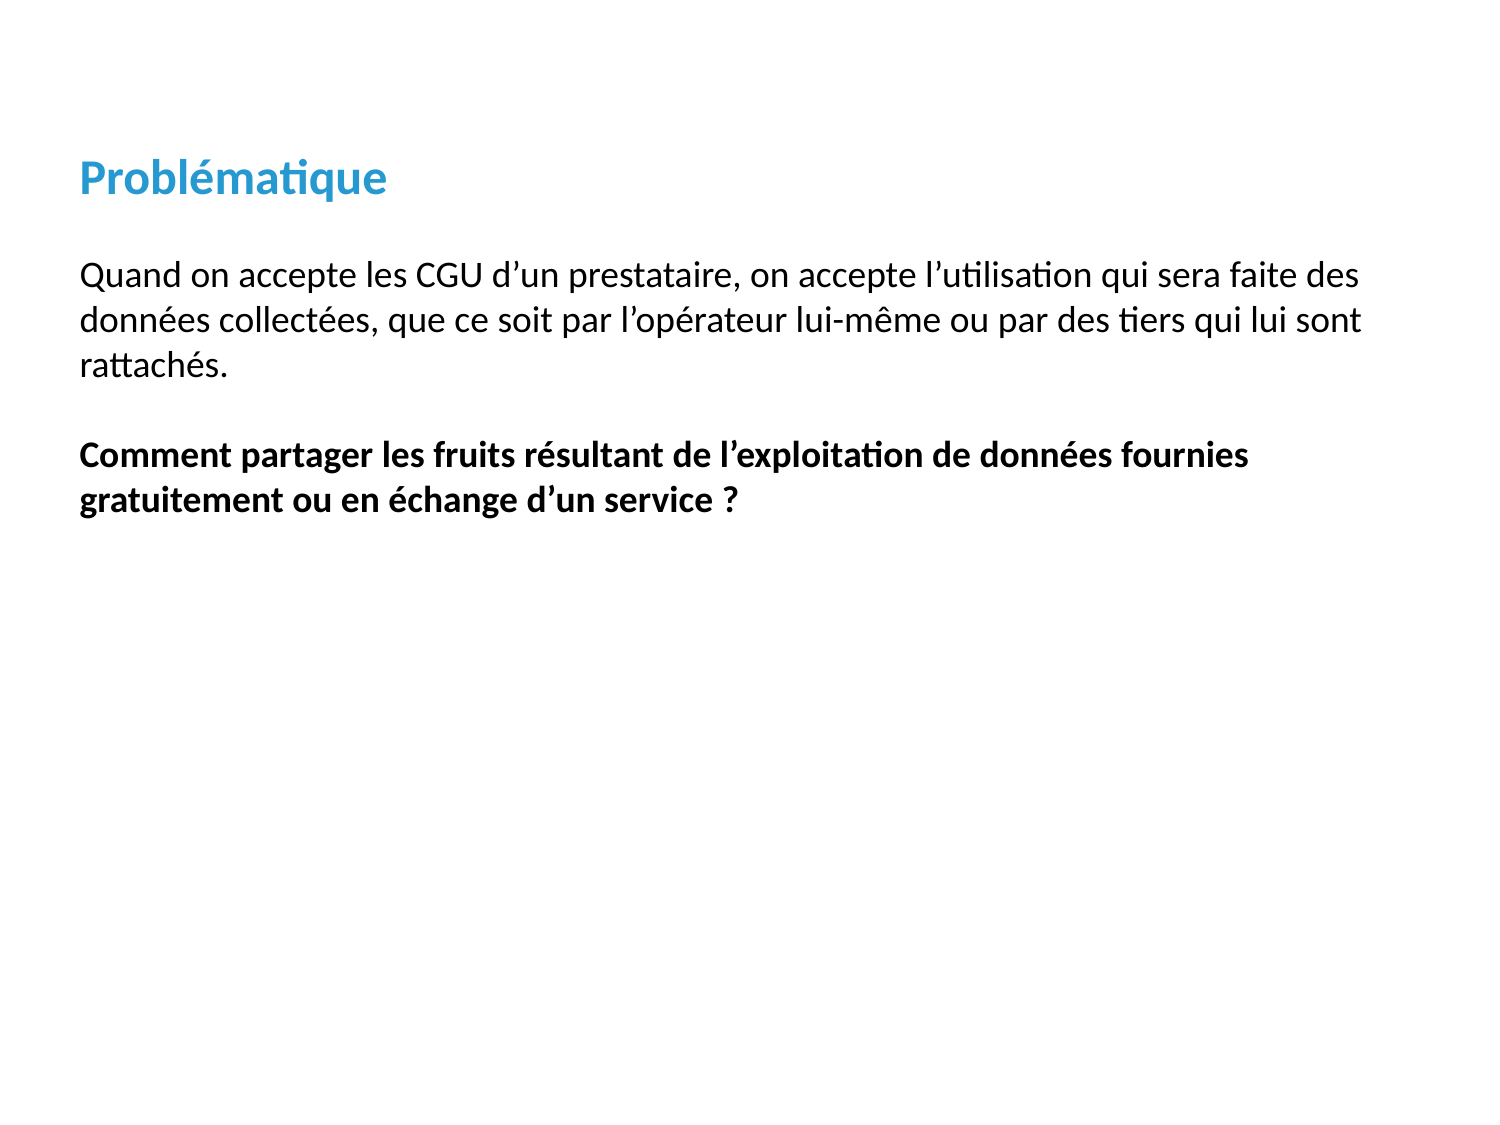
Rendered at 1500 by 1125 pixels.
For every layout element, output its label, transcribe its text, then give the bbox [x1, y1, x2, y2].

text_box Problématique Quand on accepte les CGU d’un prestataire, on accepte l’utilisation qui sera faite des données collectées, que ce soit par l’opérateur lui-même ou par des tiers qui lui sont rattachés. Comment partager les fruits résultant de l’exploitation de données fournies gratuitement ou en échange d’un service ? [64, 137, 1447, 618]
